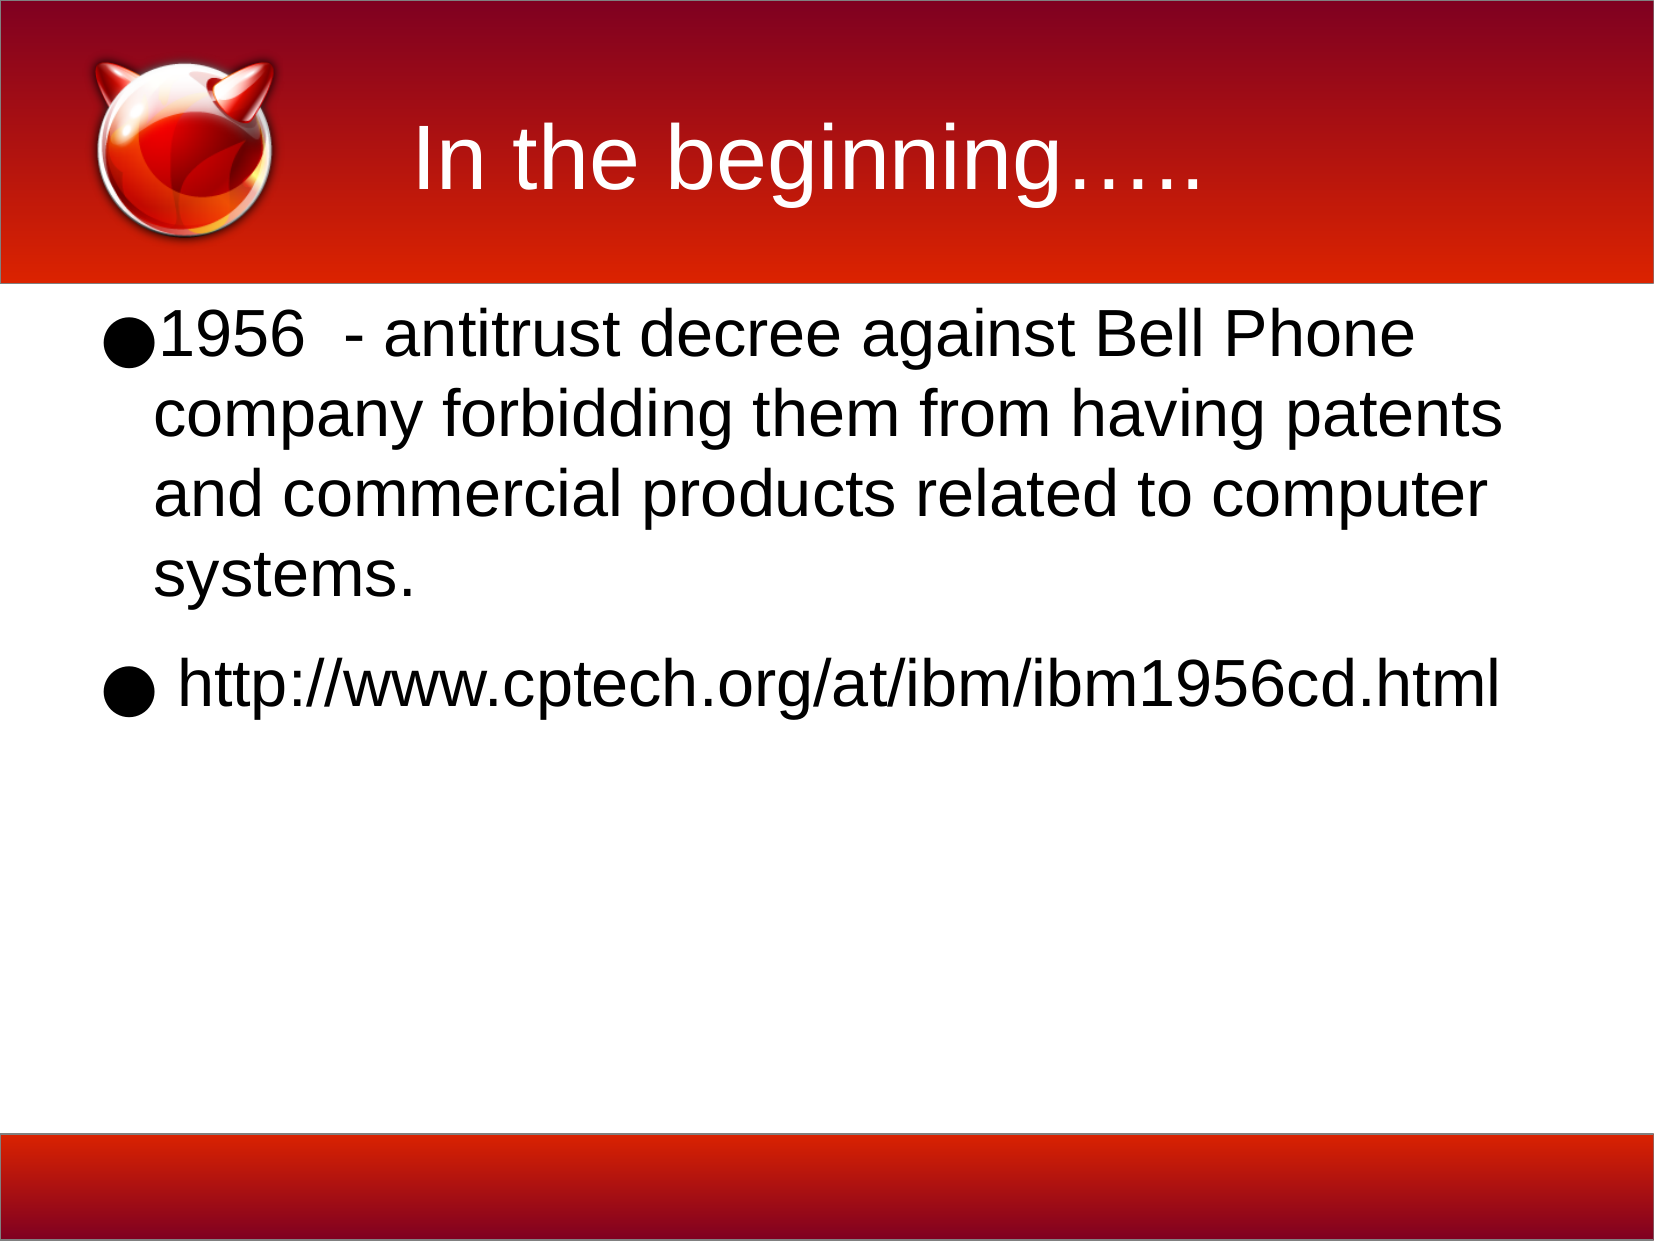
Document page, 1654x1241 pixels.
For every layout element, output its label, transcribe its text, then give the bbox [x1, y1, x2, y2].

text_box 1956 - antitrust decree against Bell Phone company forbidding them from having patents and commercial products related to computer systems. http://www.cptech.org/at/ibm/ibm1956cd.html [82, 290, 1538, 1010]
text_box In the beginning….. [82, 49, 1536, 257]
